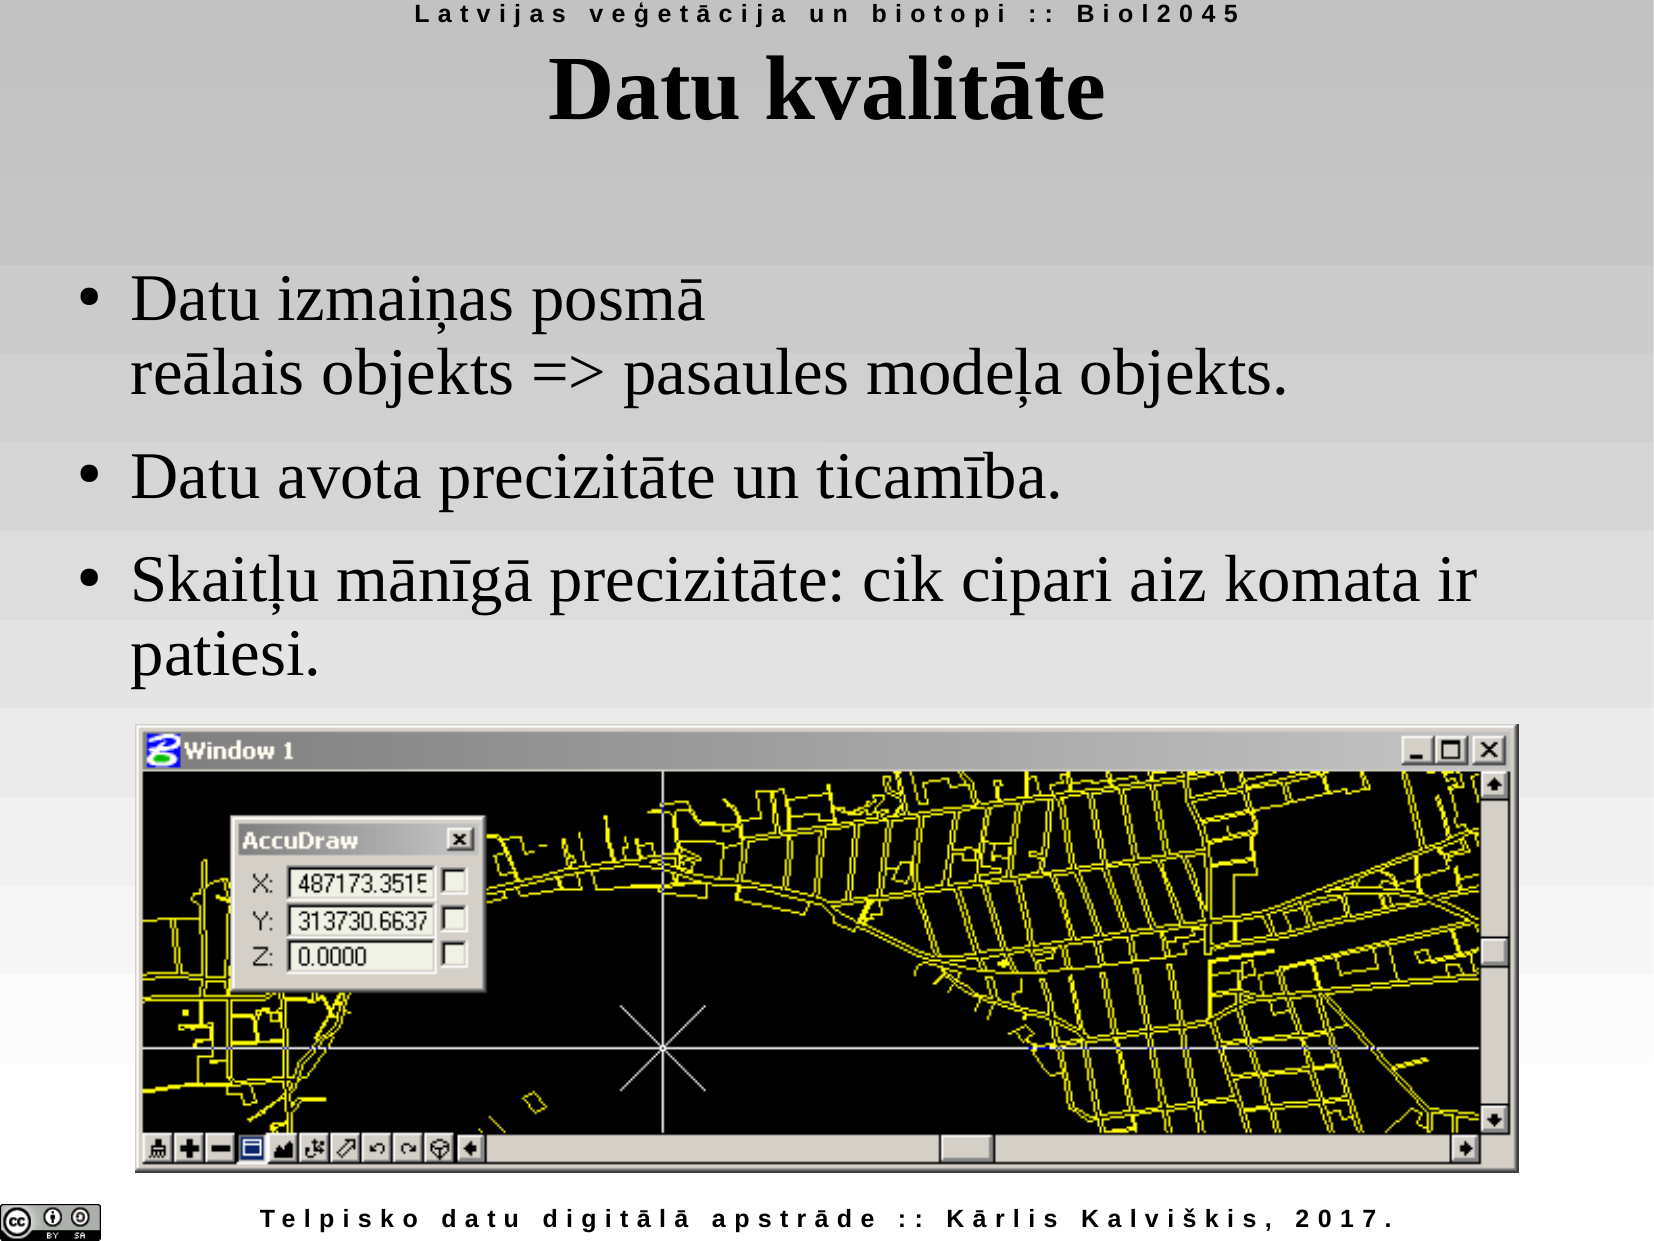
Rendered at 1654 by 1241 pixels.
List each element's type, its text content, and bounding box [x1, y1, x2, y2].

list Datu izmaiņas posmā reālais objekts => pasaules modeļa objekts. Datu avota precizitāte un ticamība. Skaitļu mānīgā precizitāte: cik cipari aiz komata ir patiesi. [59, 261, 1596, 1175]
picture [0, 0, 1654, 1241]
title Datu kvalitāte [59, 37, 1596, 246]
